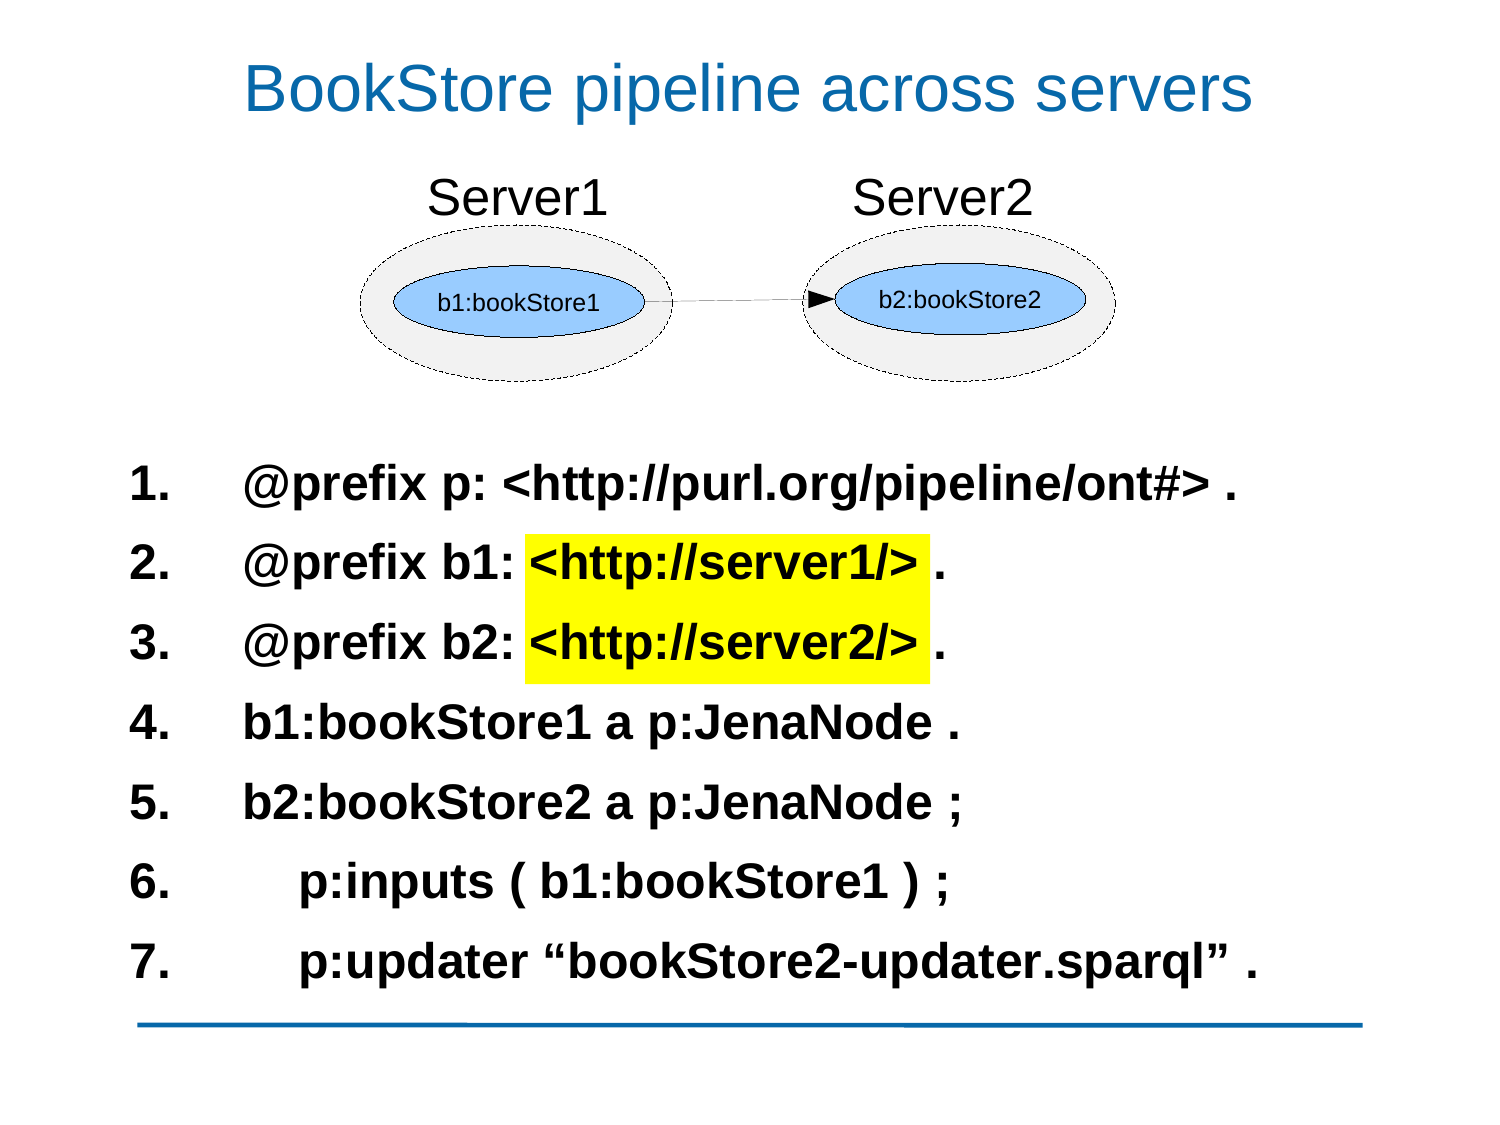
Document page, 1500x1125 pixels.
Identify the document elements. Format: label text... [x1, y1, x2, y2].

text_box b1:bookStore1 [393, 265, 645, 338]
text_box Server2 [837, 156, 1049, 234]
text_box b2:bookStore2 [835, 263, 1086, 335]
list @prefix p: <http://purl.org/pipeline/ont#> . @prefix b1: <http://server1/> . @prefix b2: <http://server2/> . b1:bookStore1 a p:JenaNode . b2:bookStore2 a p:JenaNode ; p:inputs ( b1:bookStore1 ) ; p:updater “bookStore2-updater.sparql” . [115, 435, 1387, 1036]
text_box [802, 234, 1116, 382]
text_box Server1 [411, 156, 624, 234]
title BookStore pipeline across servers [0, 6, 1500, 149]
text_box [360, 234, 673, 382]
